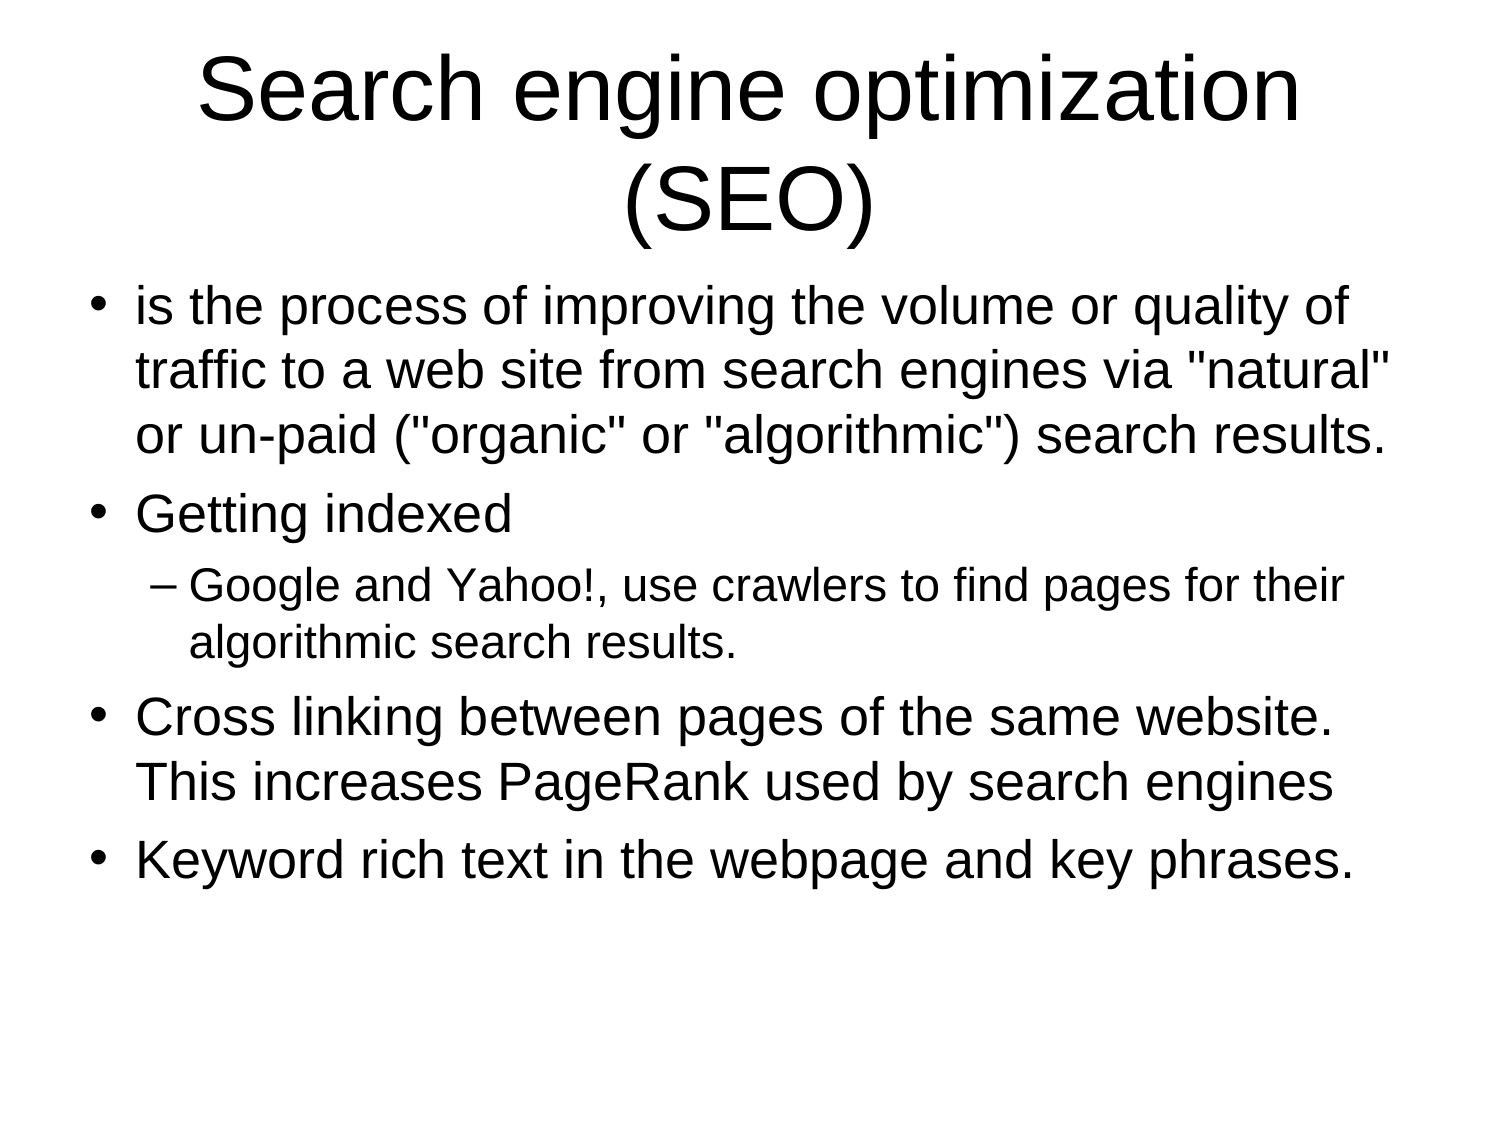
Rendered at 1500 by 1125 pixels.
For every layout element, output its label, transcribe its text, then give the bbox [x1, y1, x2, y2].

title Search engine optimization (SEO) [75, 21, 1426, 257]
list is the process of improving the volume or quality of traffic to a web site from search engines via "natural" or un-paid ("organic" or "algorithmic") search results. Getting indexed Google and Yahoo!, use crawlers to find pages for their algorithmic search results. Cross linking between pages of the same website. This increases PageRank used by search engines Keyword rich text in the webpage and key phrases. [75, 262, 1426, 1005]
